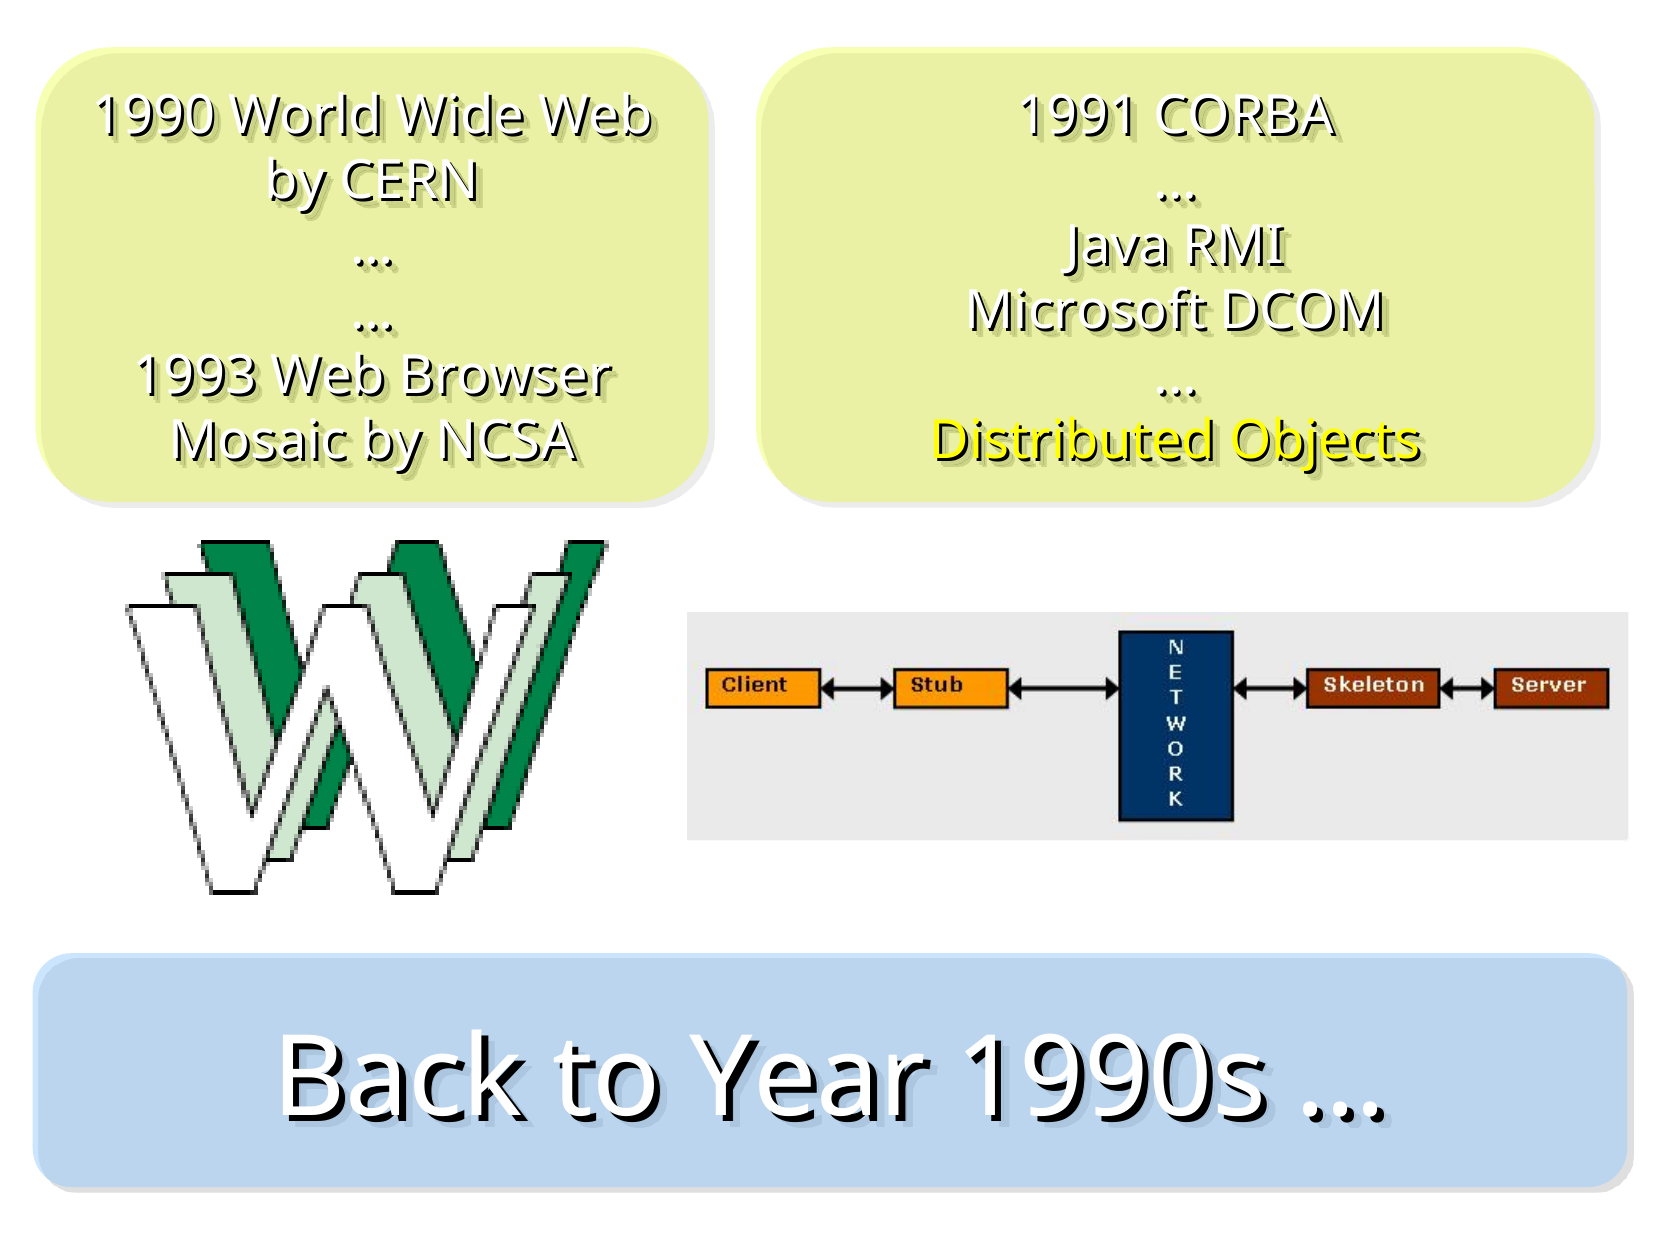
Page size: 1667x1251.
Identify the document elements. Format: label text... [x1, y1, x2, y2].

text_box 1991 CORBA ... Java RMI Microsoft DCOM ... Distributed Objects [755, 47, 1595, 503]
picture [687, 612, 1630, 842]
picture [125, 540, 609, 895]
text_box 1990 World Wide Web by CERN … … 1993 Web Browser Mosaic by NCSA [35, 47, 709, 503]
text_box Back to Year 1990s ... [32, 953, 1628, 1188]
